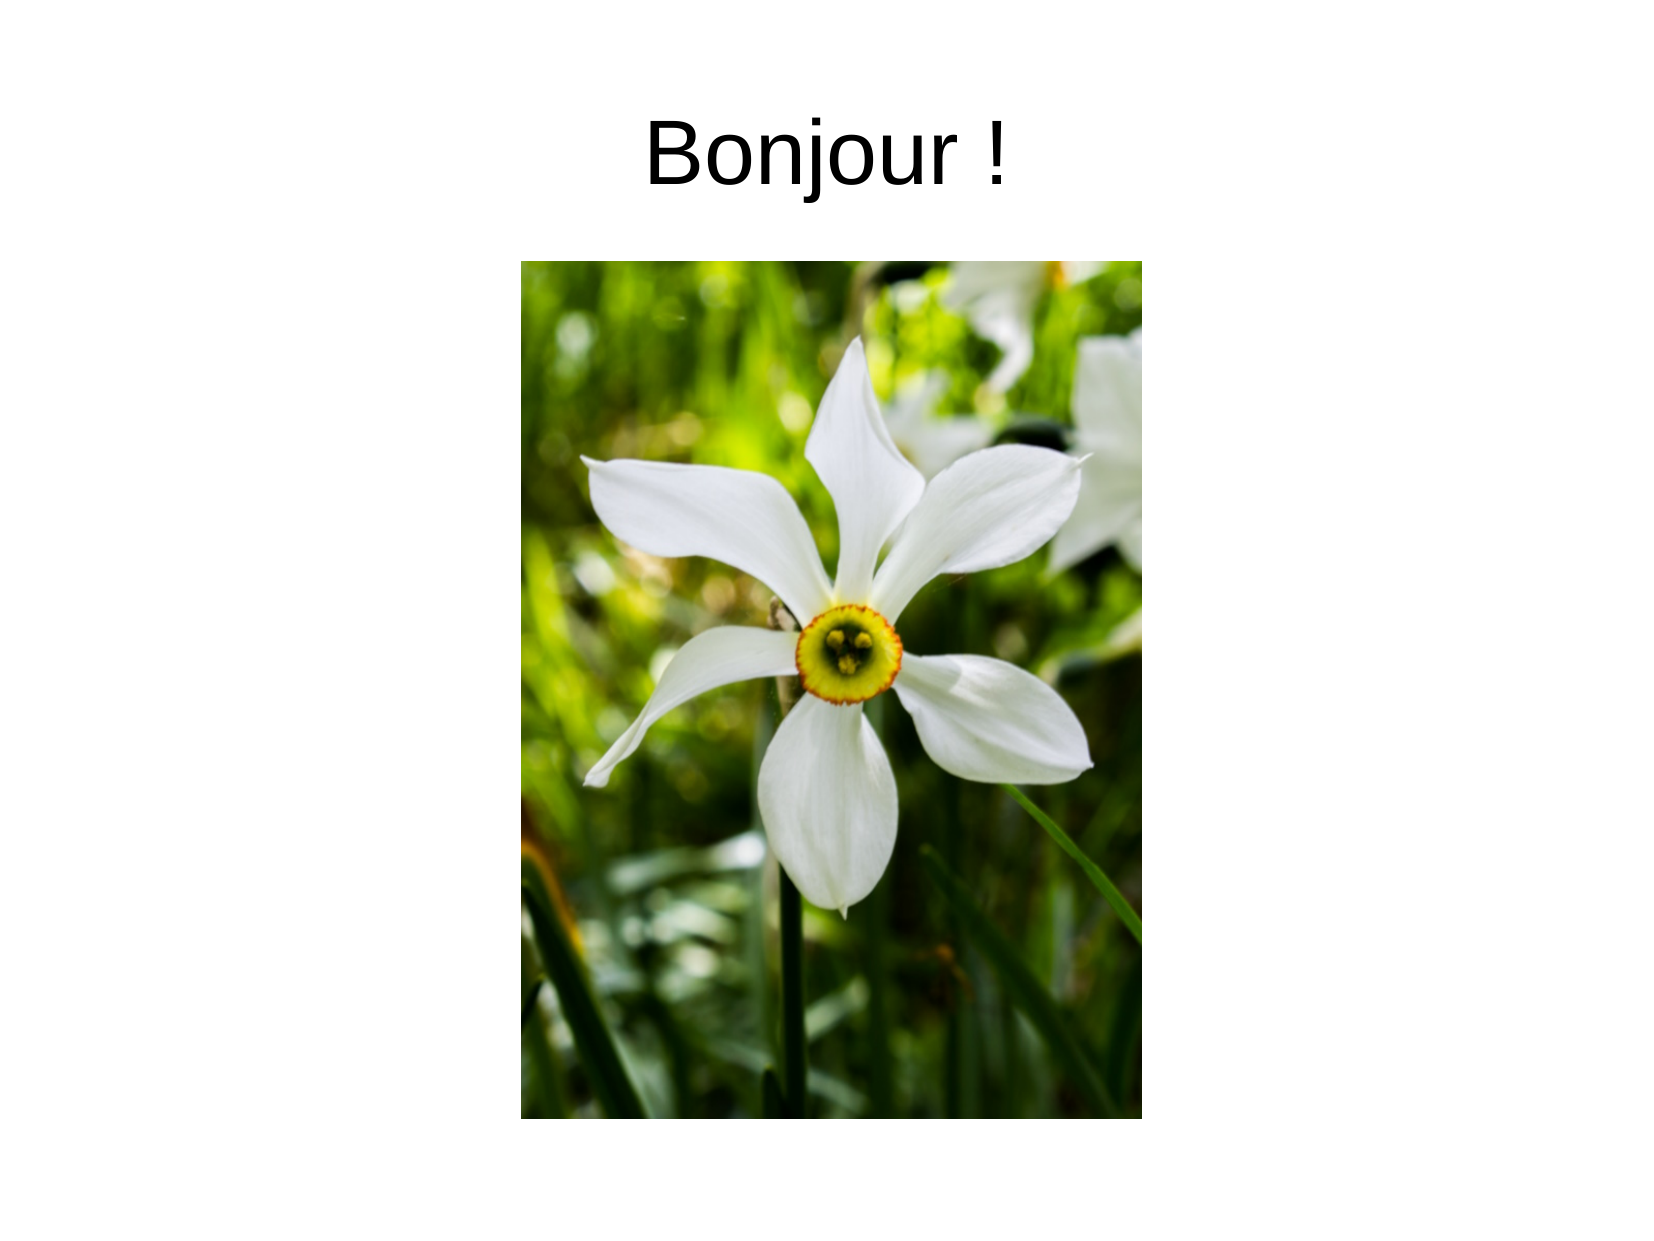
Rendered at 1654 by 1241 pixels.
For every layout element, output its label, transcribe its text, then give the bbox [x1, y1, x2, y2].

picture [521, 261, 1142, 1119]
title Bonjour ! [82, 49, 1571, 257]
